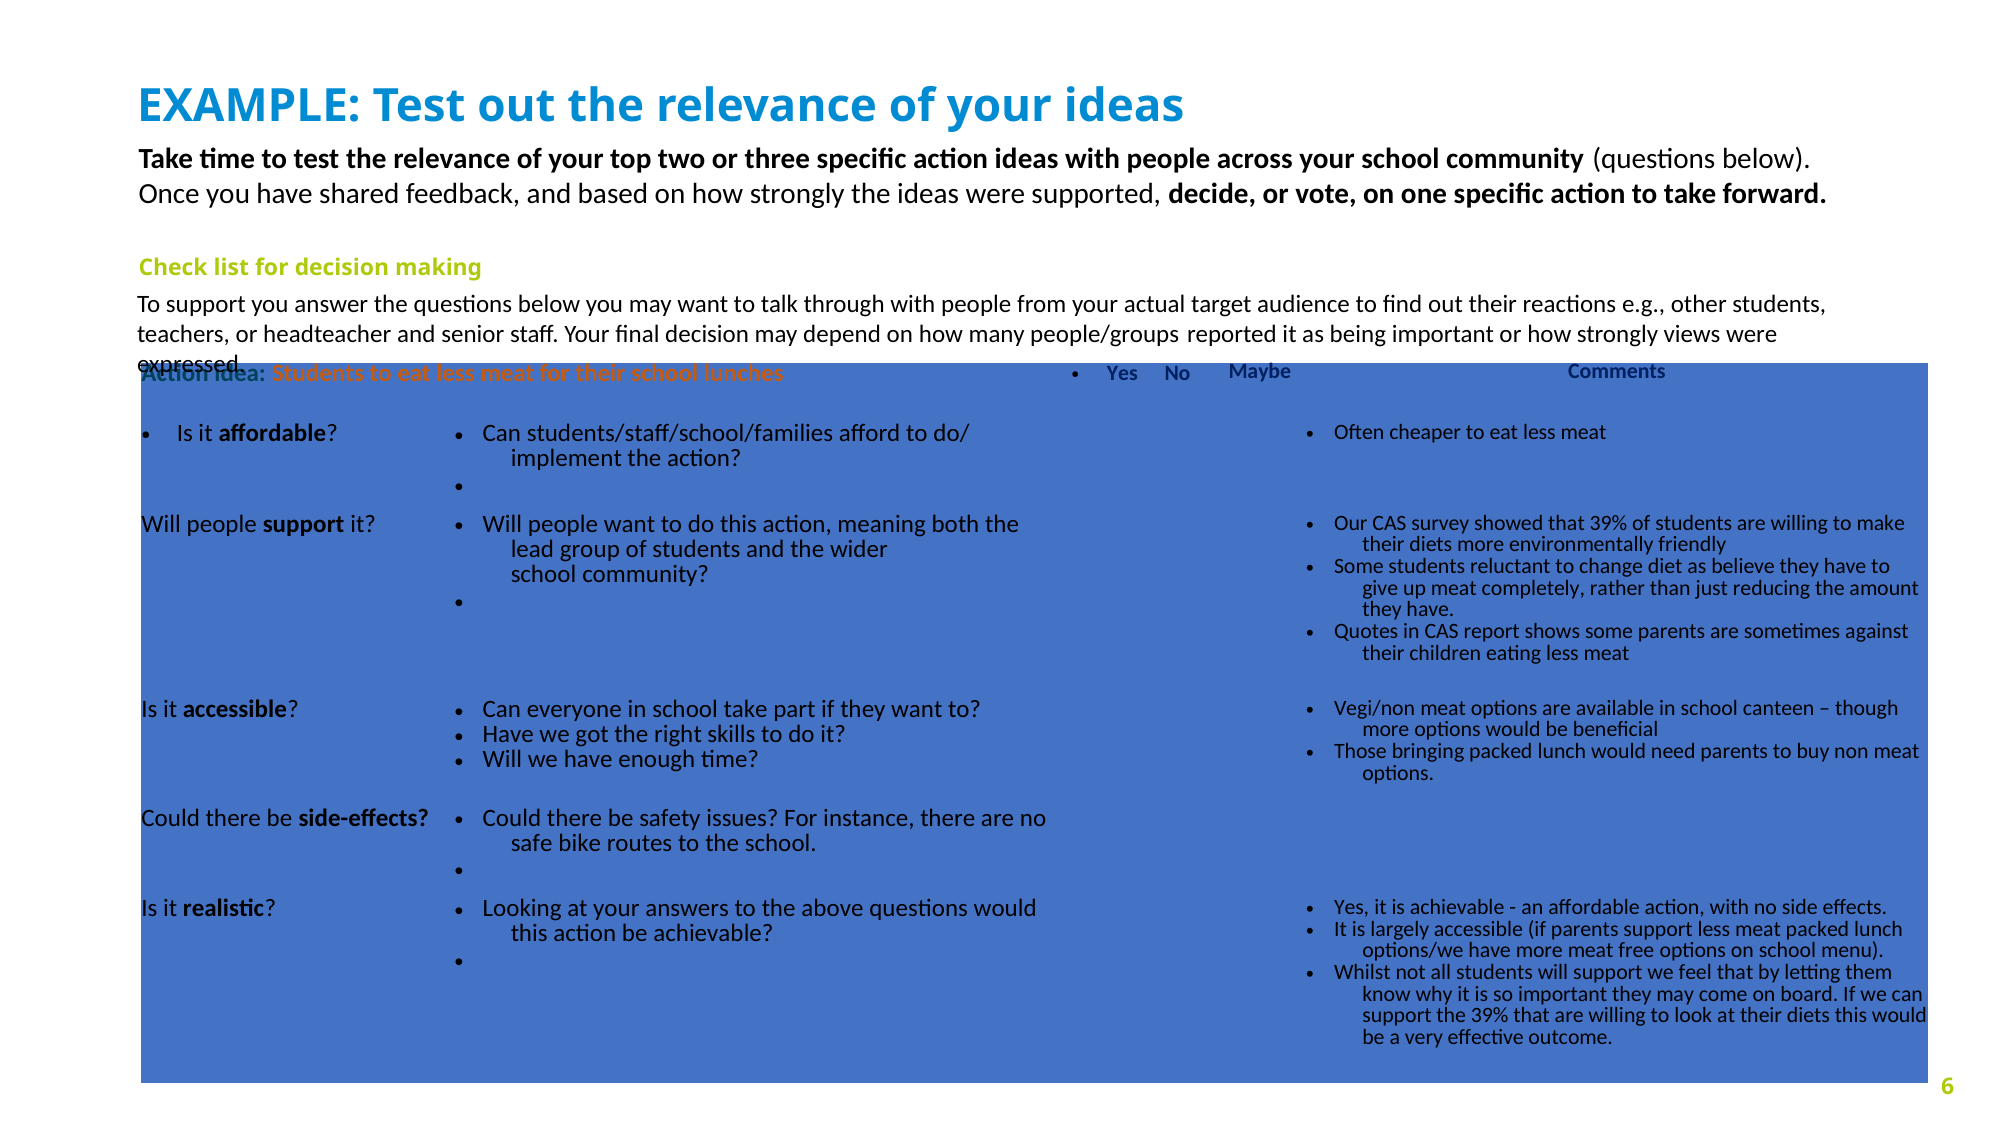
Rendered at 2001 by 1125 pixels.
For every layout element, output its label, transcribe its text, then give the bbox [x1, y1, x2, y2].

table_cell [1214, 807, 1306, 898]
text_box To support you answer the questions below you may want to talk through with people from your actual target audience to find out their reactions e.g., other students, teachers, or headteacher and senior staff. Your final decision may depend on how many people/groups reported it as being important or how strongly views were expressed. [121, 280, 1908, 357]
table_cell Vegi/non meat options are available in school canteen – though more options would be beneficial Those bringing packed lunch would need parents to buy non meat options. [1306, 699, 1928, 807]
table_cell Will people support it? [141, 514, 455, 699]
table_cell [1141, 514, 1214, 699]
table_cell Yes, it is achievable - an affordable action, with no side effects. It is largely accessible (if parents support less meat packed lunch options/we have more meat free options on school menu). Whilst not all students will support we feel that by letting them know why it is so important they may come on board. If we can support the 39% that are willing to look at their diets this would be a very effective outcome. [1306, 898, 1928, 1083]
table_header Action idea: Students to eat less meat for their school lunches [141, 363, 1068, 423]
table_cell [1214, 898, 1306, 1083]
table_cell [1141, 699, 1214, 807]
table_cell Can everyone in school take part if they want to? Have we got the right skills to do it? Will we have enough time? [455, 699, 1068, 807]
table_cell Is it realistic? [141, 898, 455, 1083]
table_cell Will people want to do this action, meaning both the lead group of students and the wider school community? [455, 514, 1068, 699]
table_header No [1141, 363, 1214, 423]
table_cell Could there be safety issues? For instance, there are no safe bike routes to the school. [455, 807, 1068, 898]
table_cell [1068, 807, 1141, 898]
table_cell [1214, 514, 1306, 699]
table_cell Is it accessible? [141, 699, 455, 807]
table_cell [1141, 807, 1214, 898]
table_cell [1068, 898, 1141, 1083]
table_cell [1068, 514, 1141, 699]
table_cell Often cheaper to eat less meat [1306, 423, 1928, 514]
text_box Check list for decision making [123, 245, 871, 289]
text_box Take time to test the relevance of your top two or three specific action ideas with people across your school community (questions below). Once you have shared feedback, and based on how strongly the ideas were supported, decide, or vote, on one specific action to take forward. [123, 131, 1871, 218]
table_cell [1141, 423, 1214, 514]
table_header Comments [1306, 363, 1928, 423]
table_cell Our CAS survey showed that 39% of students are willing to make their diets more environmentally friendly Some students reluctant to change diet as believe they have to give up meat completely, rather than just reducing the amount they have. Quotes in CAS report shows some parents are sometimes against their children eating less meat [1306, 514, 1928, 699]
table_cell [1068, 423, 1141, 514]
text_box 6 [1926, 1060, 1977, 1105]
table_cell [1214, 423, 1306, 514]
text_box EXAMPLE: Test out the relevance of your ideas [122, 74, 1585, 169]
table_cell [1214, 699, 1306, 807]
table_header Maybe [1214, 363, 1306, 423]
table_cell Looking at your answers to the above questions would this action be achievable? [455, 898, 1068, 1083]
table_header Yes [1068, 363, 1141, 423]
table_cell Can students/staff/school/families afford to do/ implement the action? [455, 423, 1068, 514]
table_cell Is it affordable? [141, 423, 455, 514]
table_cell Could there be side-effects? [141, 807, 455, 898]
table_cell [1068, 699, 1141, 807]
table_cell [1306, 807, 1928, 898]
table_cell [1141, 898, 1214, 1083]
